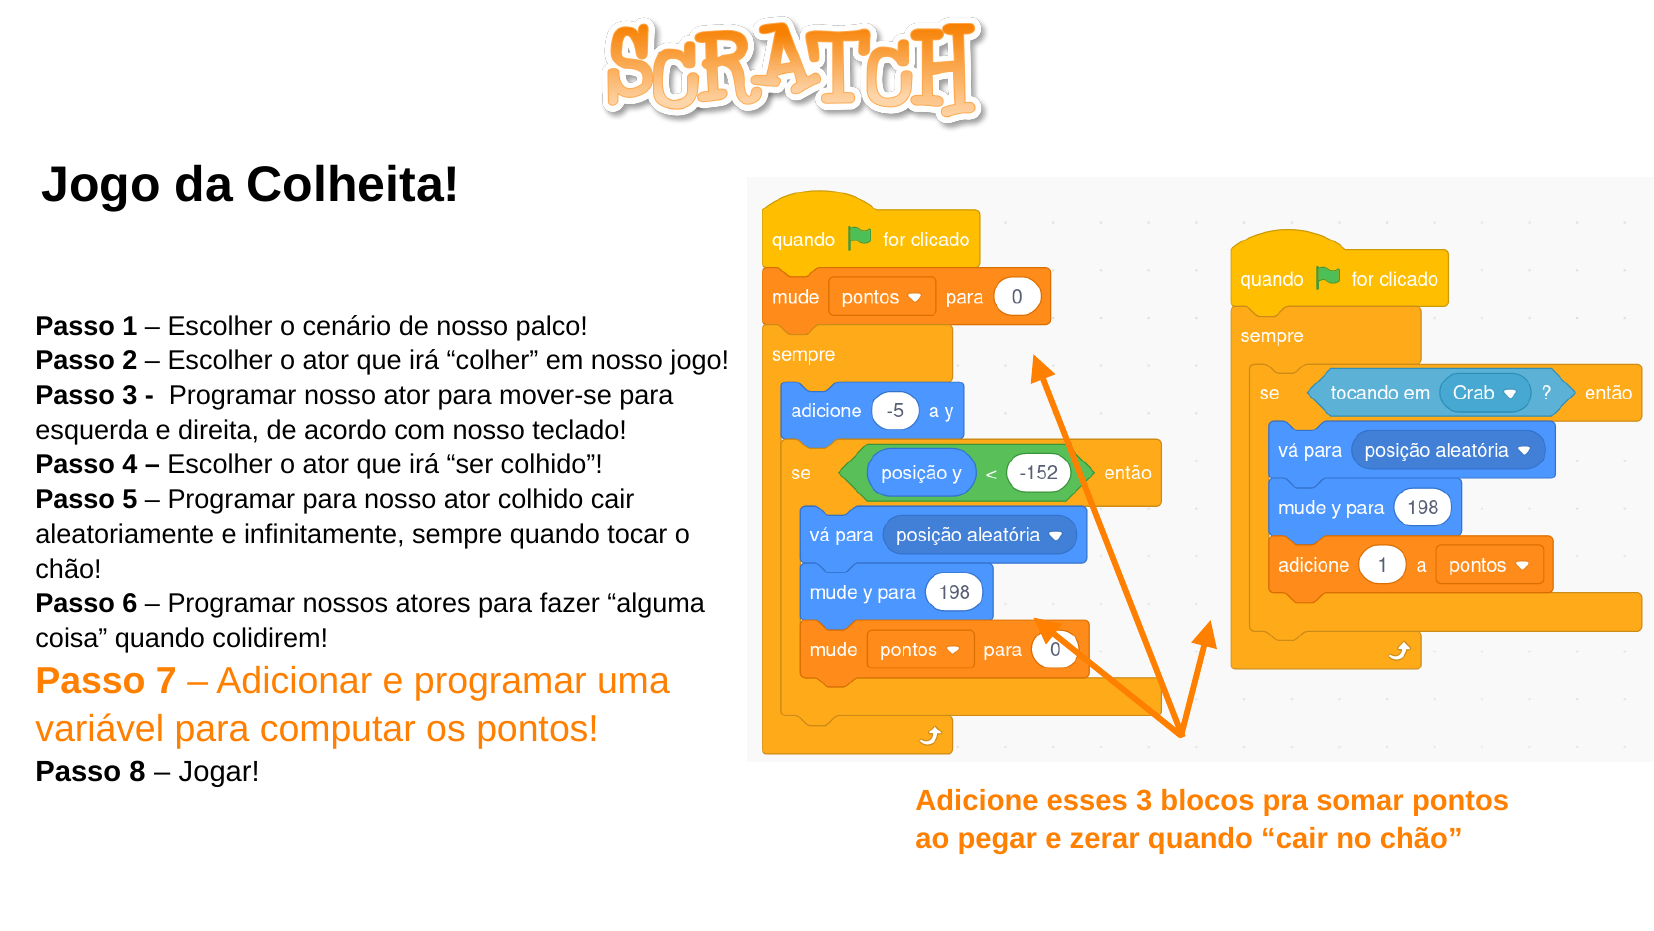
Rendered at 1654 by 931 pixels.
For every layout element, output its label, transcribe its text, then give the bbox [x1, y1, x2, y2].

title Jogo da Colheita! [41, 106, 497, 234]
title Passo 1 – Escolher o cenário de nosso palco! Passo 2 – Escolher o ator que irá “colher” em nosso jogo! Passo 3 - Programar nosso ator para mover-se para esquerda e direita, de acordo com nosso teclado! Passo 4 – Escolher o ator que irá “ser colhido”! Passo 5 – Programar para nosso ator colhido cair aleatoriamente e infinitamente, sempre quando tocar o chão! Passo 6 – Programar nossos atores para fazer “alguma coisa” quando colidirem! Passo 7 – Adicionar e programar uma variável para computar os pontos! Passo 8 – Jogar! [35, 234, 739, 859]
title Adicione esses 3 blocos pra somar pontos ao pegar e zerar quando “cair no chão” [915, 703, 1536, 931]
picture [747, 177, 1654, 762]
picture [590, 3, 1004, 143]
